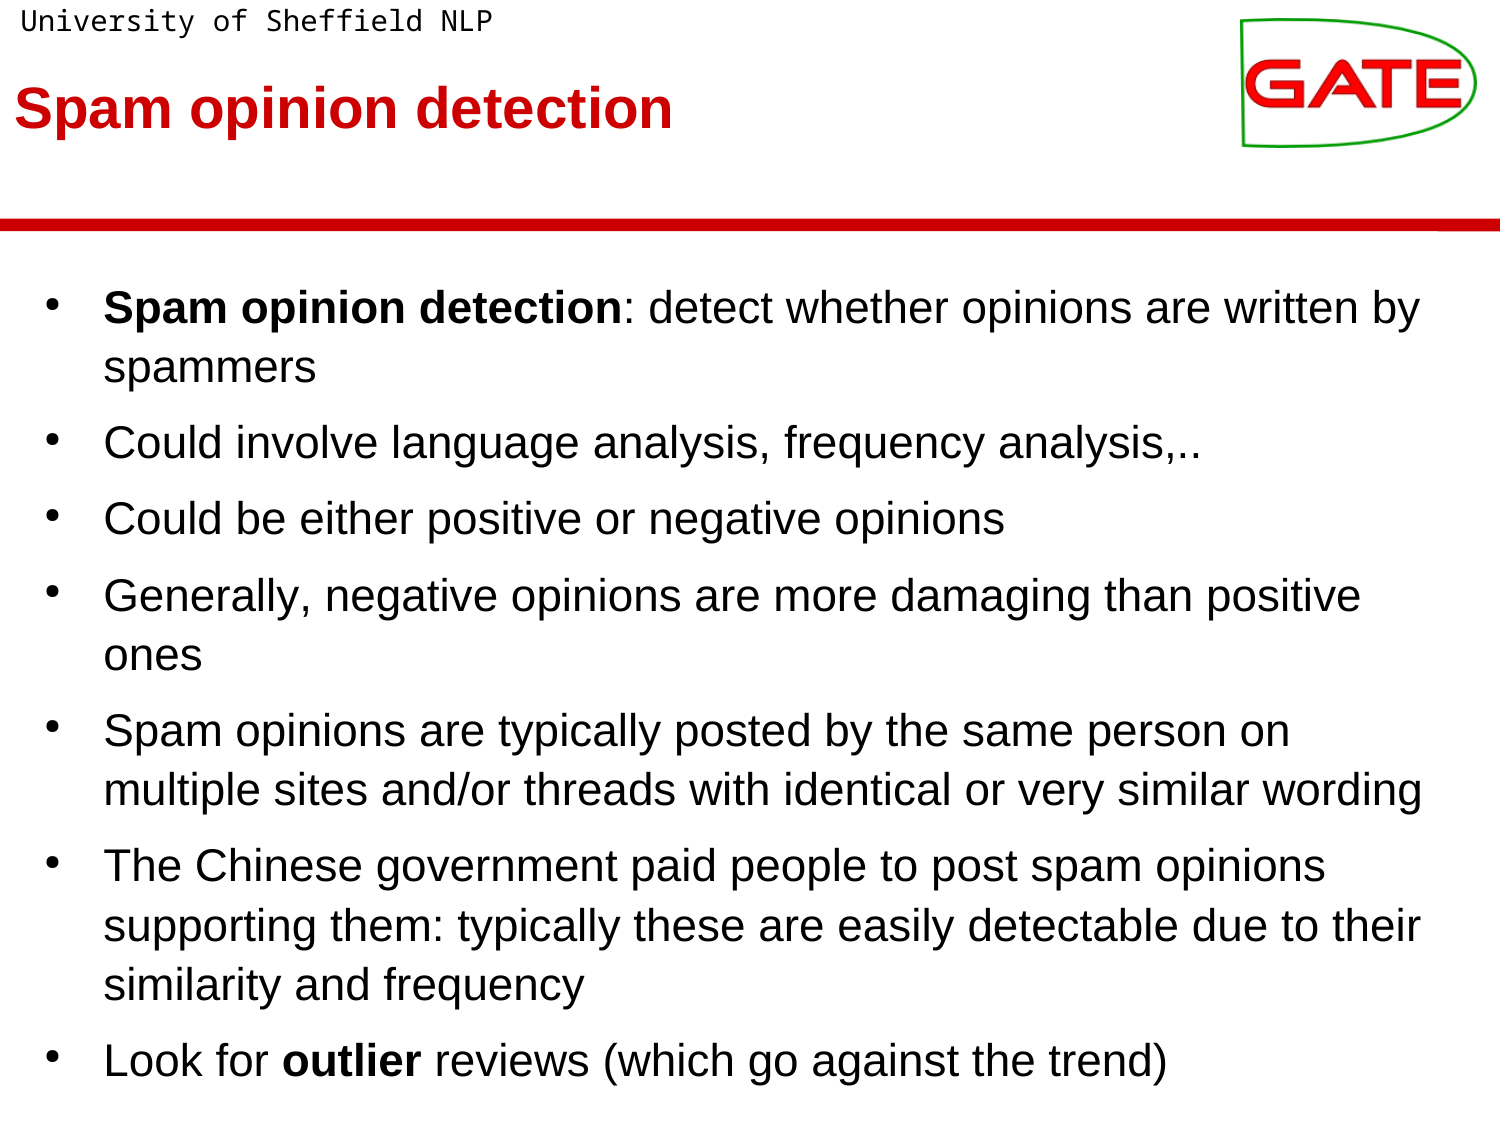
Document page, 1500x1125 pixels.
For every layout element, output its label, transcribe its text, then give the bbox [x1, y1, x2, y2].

picture [1240, 18, 1477, 148]
list Spam opinion detection: detect whether opinions are written by spammers Could involve language analysis, frequency analysis,.. Could be either positive or negative opinions Generally, negative opinions are more damaging than positive ones Spam opinions are typically posted by the same person on multiple sites and/or threads with identical or very similar wording The Chinese government paid people to post spam opinions supporting them: typically these are easily detectable due to their similarity and frequency Look for outlier reviews (which go against the trend) [29, 265, 1477, 1094]
title Spam opinion detection [0, 11, 1239, 205]
